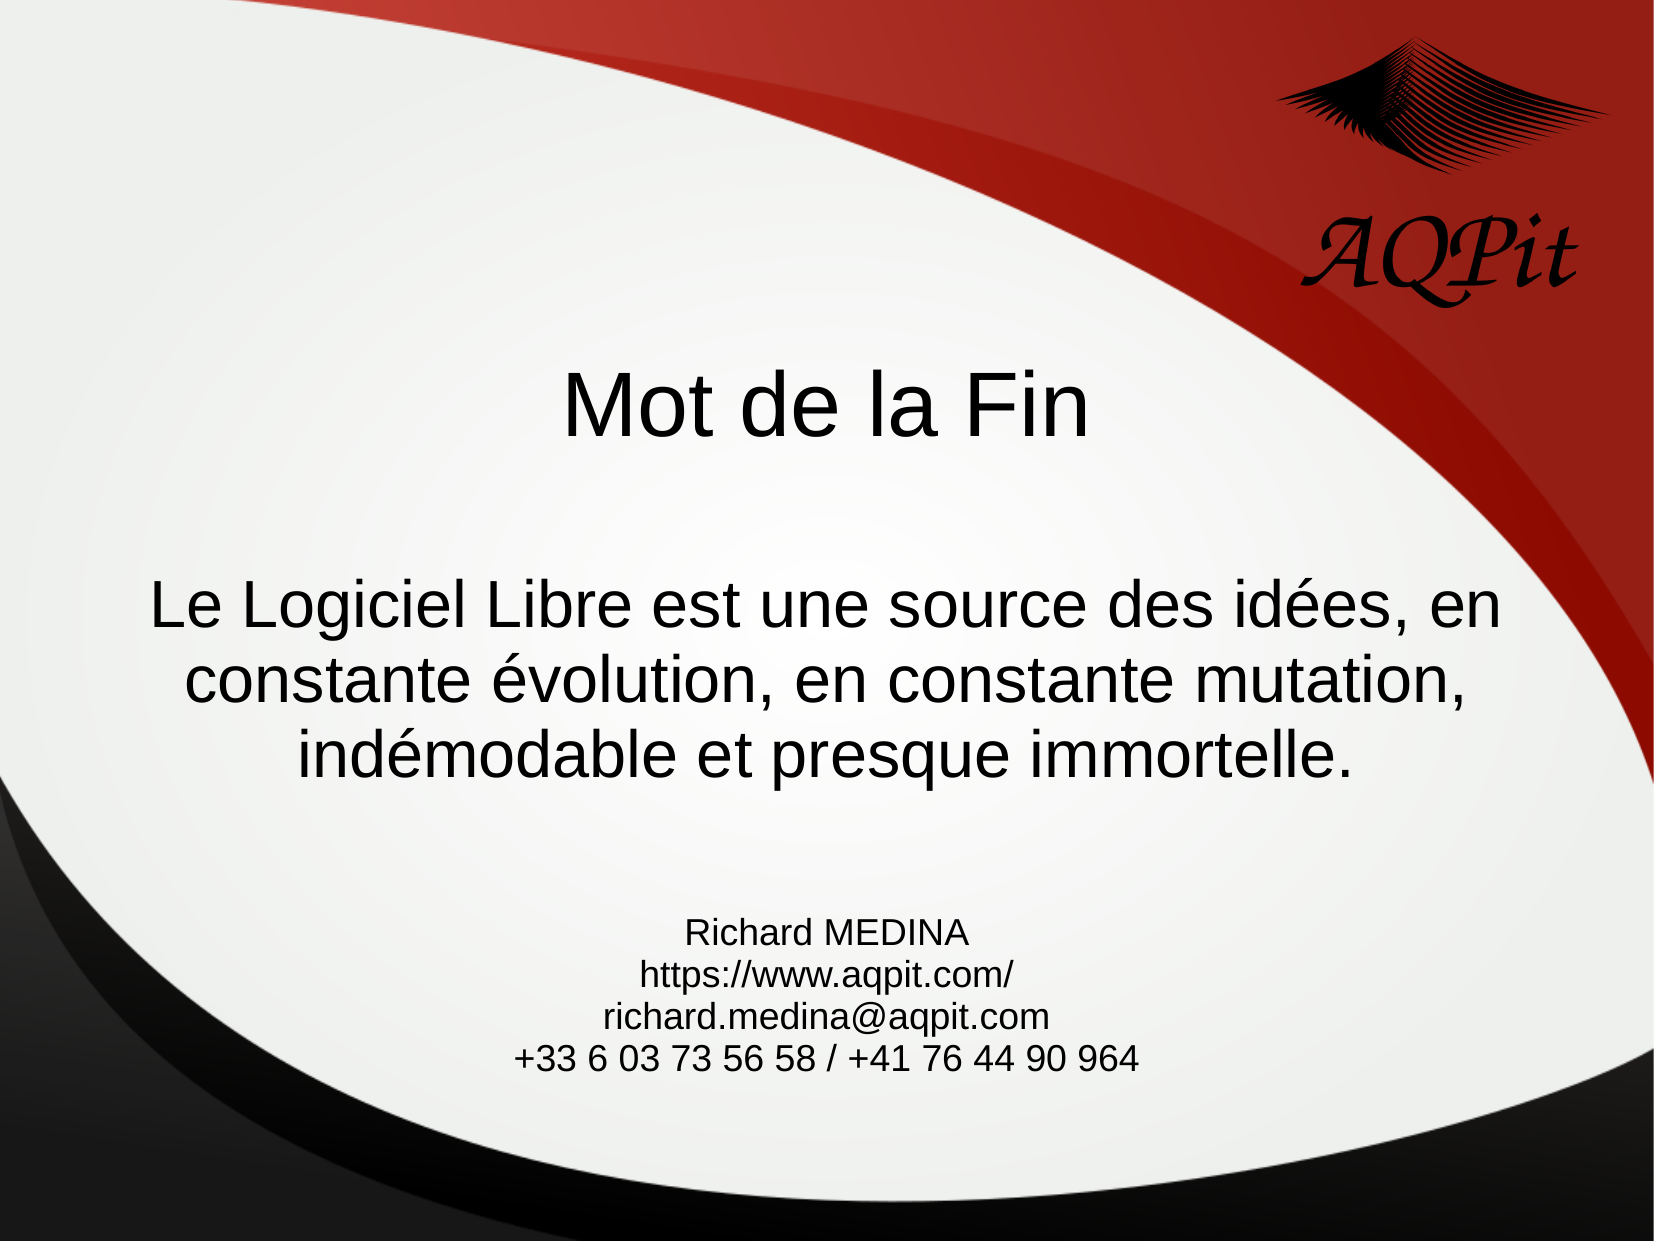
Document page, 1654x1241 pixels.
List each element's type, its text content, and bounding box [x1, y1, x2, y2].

text_box Richard MEDINA https://www.aqpit.com/ richard.medina@aqpit.com +33 6 03 73 56 58 / +41 76 44 90 964 [498, 903, 1155, 1087]
title Mot de la Fin [82, 301, 1571, 509]
text_box Le Logiciel Libre est une source des idées, en constante évolution, en constante mutation, indémodable et presque immortelle. [82, 531, 1571, 827]
picture [0, 0, 1654, 1241]
